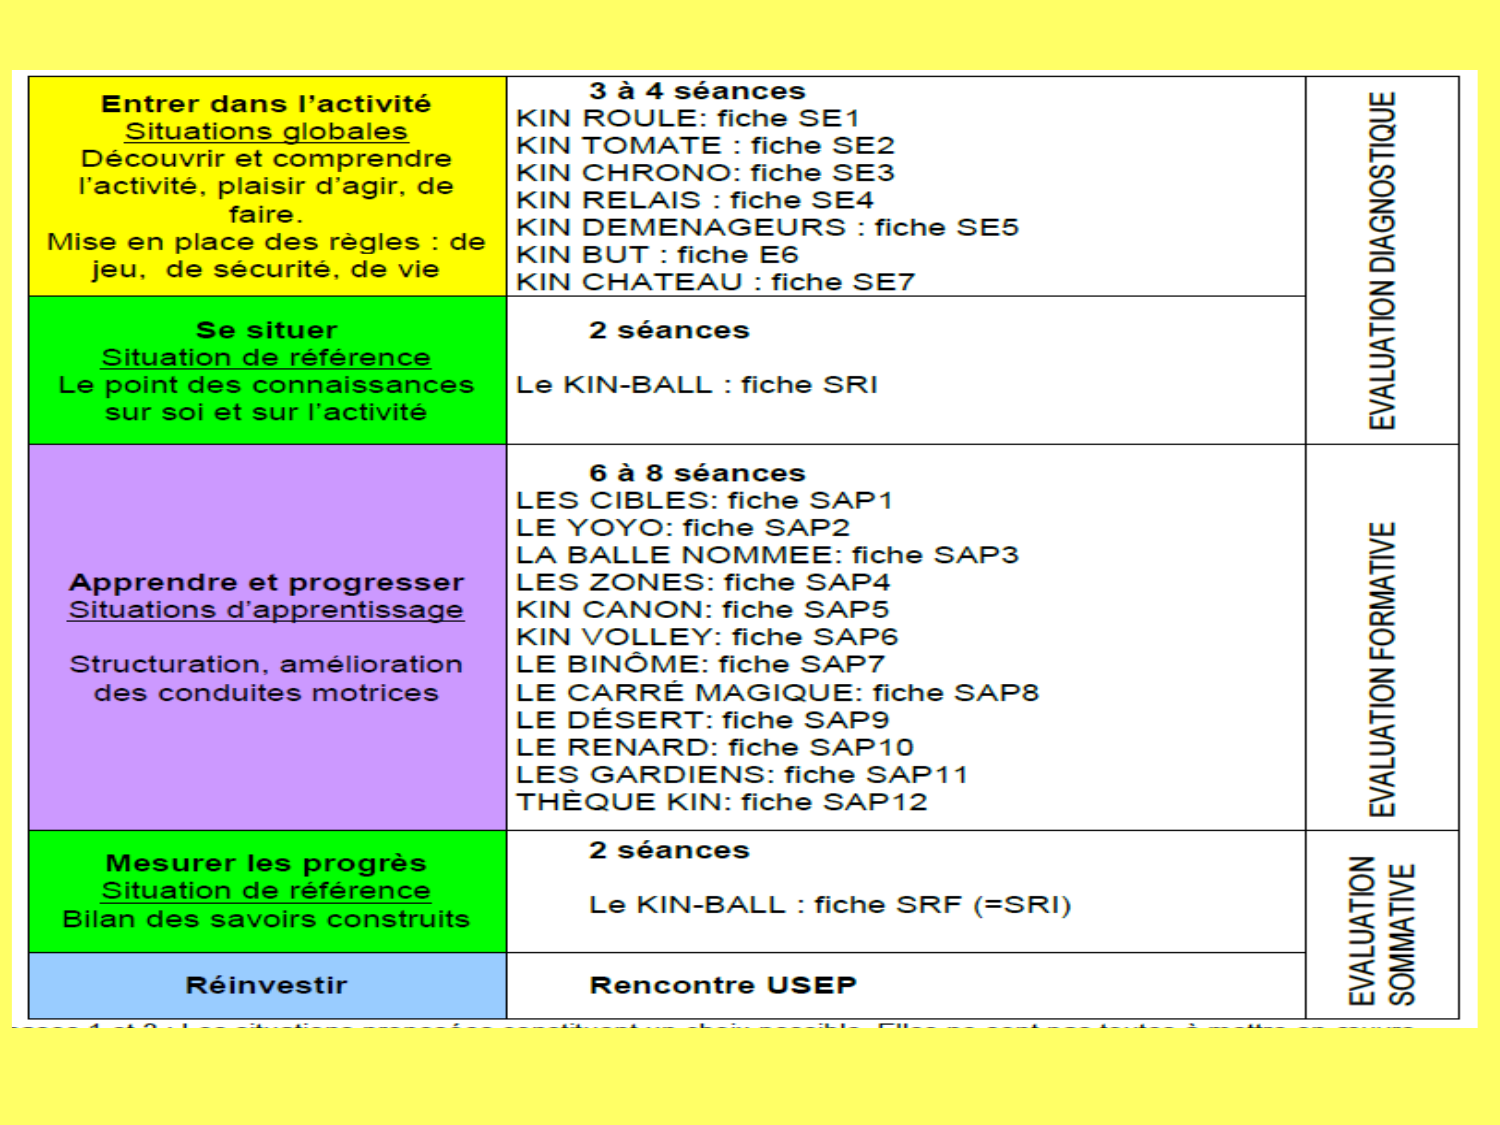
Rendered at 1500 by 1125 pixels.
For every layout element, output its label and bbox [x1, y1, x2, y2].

picture [11, 70, 1478, 1028]
